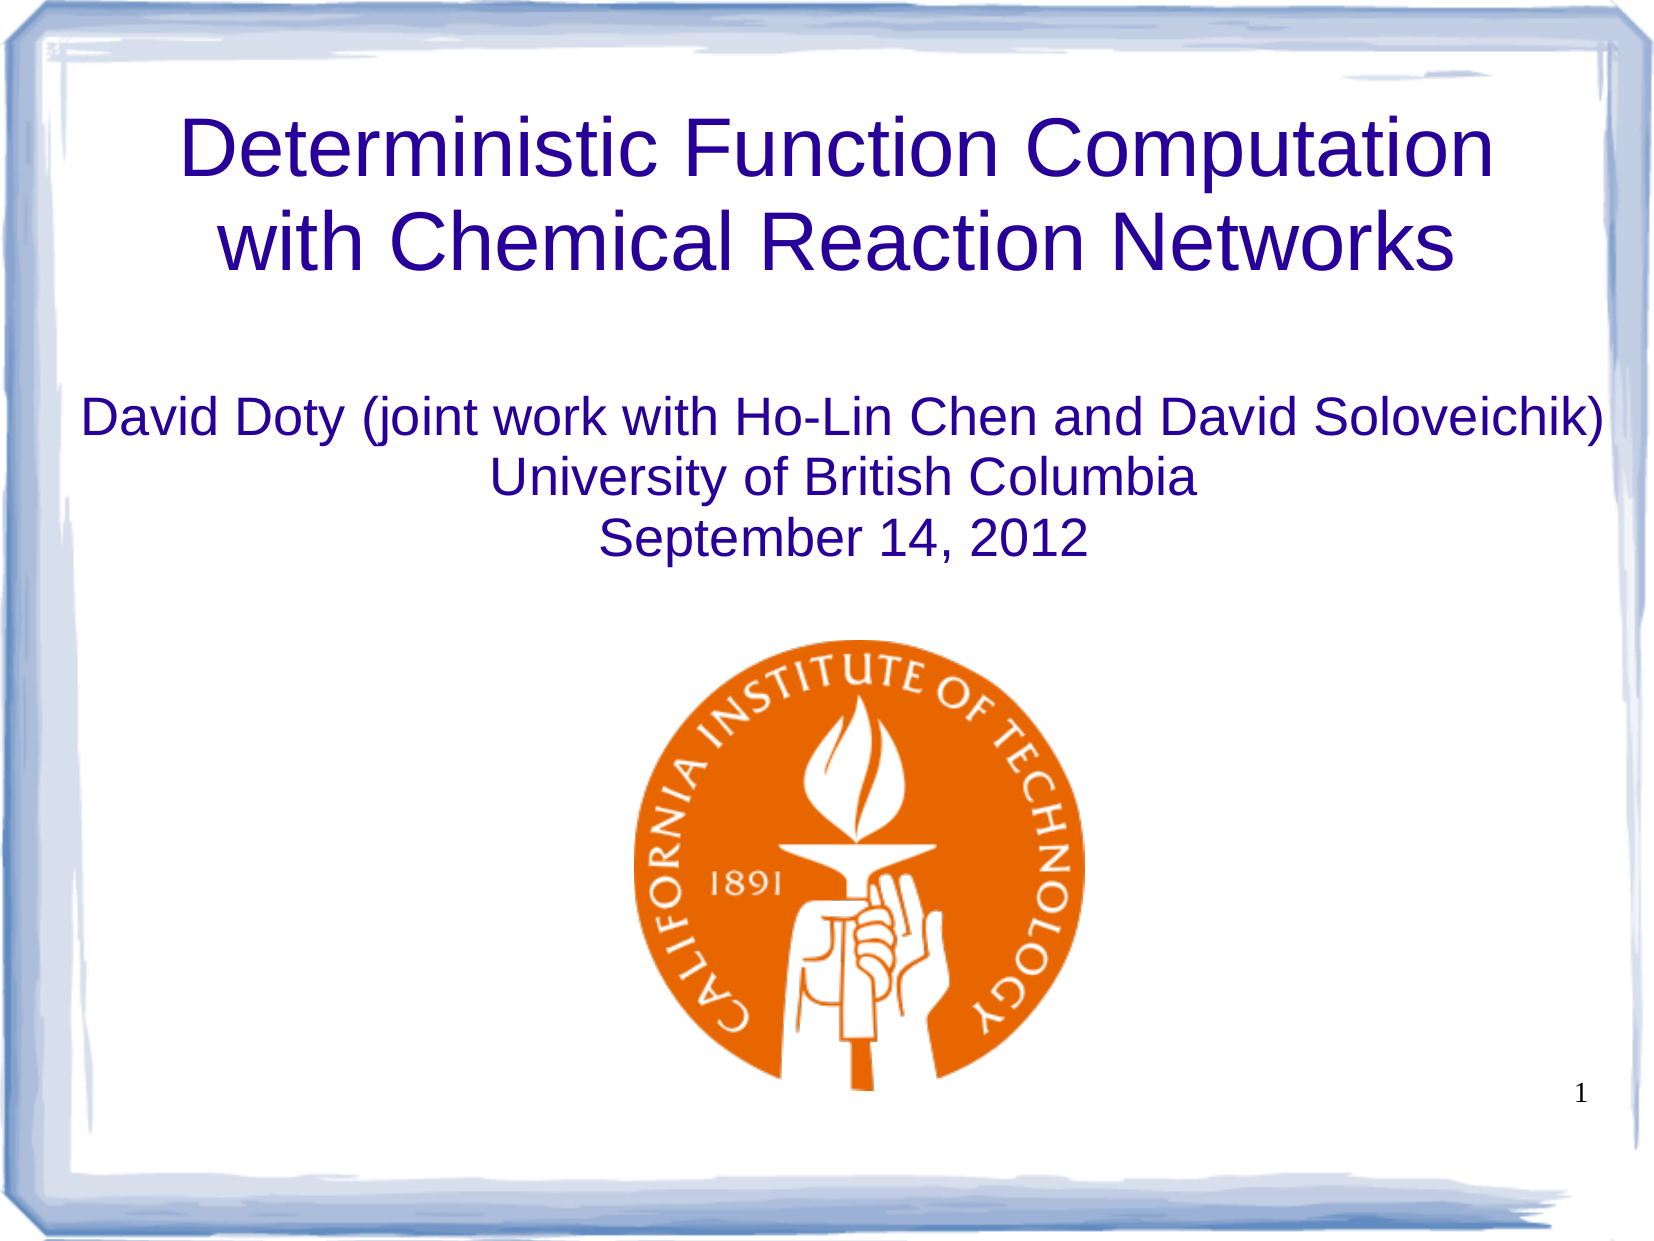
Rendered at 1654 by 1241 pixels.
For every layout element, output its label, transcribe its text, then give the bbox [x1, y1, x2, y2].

text_box David Doty (joint work with Ho-Lin Chen and David Soloveichik) University of British Columbia September 14, 2012 [76, 355, 1613, 599]
picture [0, 0, 1654, 1241]
title Deterministic Function Computation with Chemical Reaction Networks [128, 98, 1547, 291]
